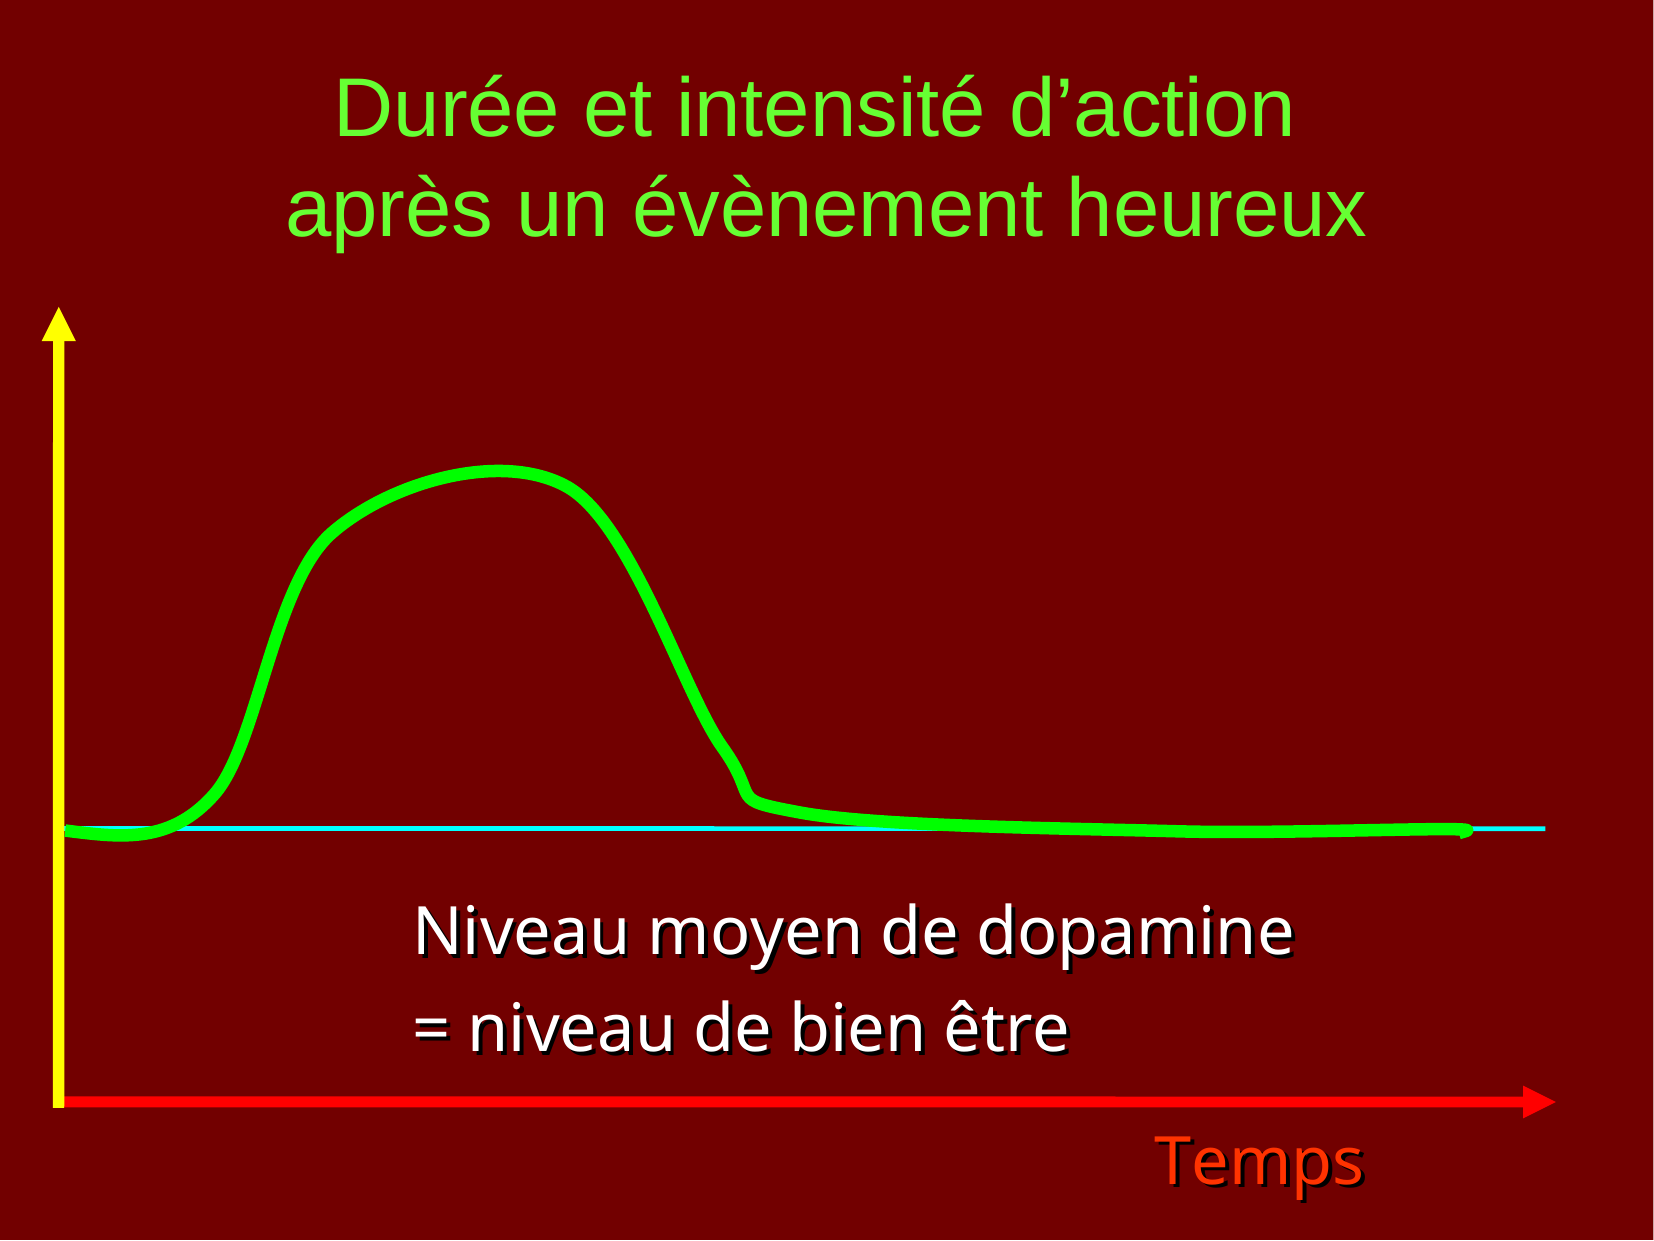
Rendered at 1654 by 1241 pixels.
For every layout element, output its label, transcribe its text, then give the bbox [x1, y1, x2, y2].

title Durée et intensité d’action après un évènement heureux [82, 49, 1571, 257]
text_box Niveau moyen de dopamine = niveau de bien être [396, 880, 1560, 1142]
text_box Temps [1139, 1142, 1517, 1241]
